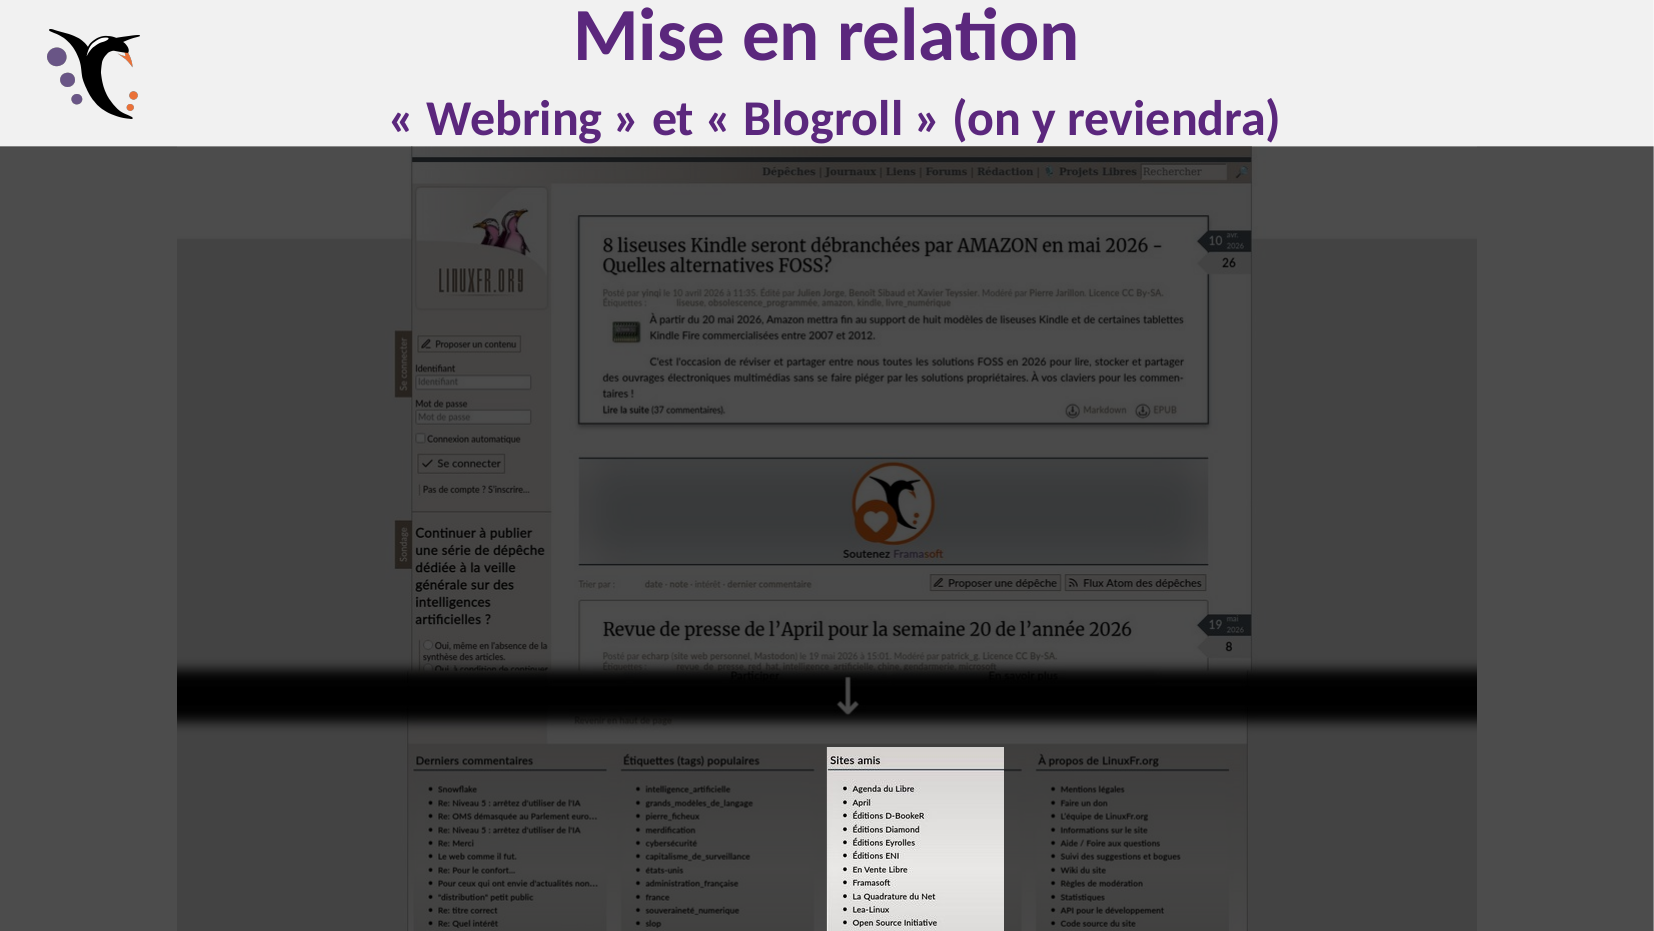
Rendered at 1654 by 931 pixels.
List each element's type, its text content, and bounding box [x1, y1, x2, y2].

picture [826, 747, 1004, 931]
text_box [0, 146, 1654, 931]
title Mise en relation « Webring » et « Blogroll » (on y reviendra) [82, 1, 1571, 146]
picture [47, 29, 82, 119]
